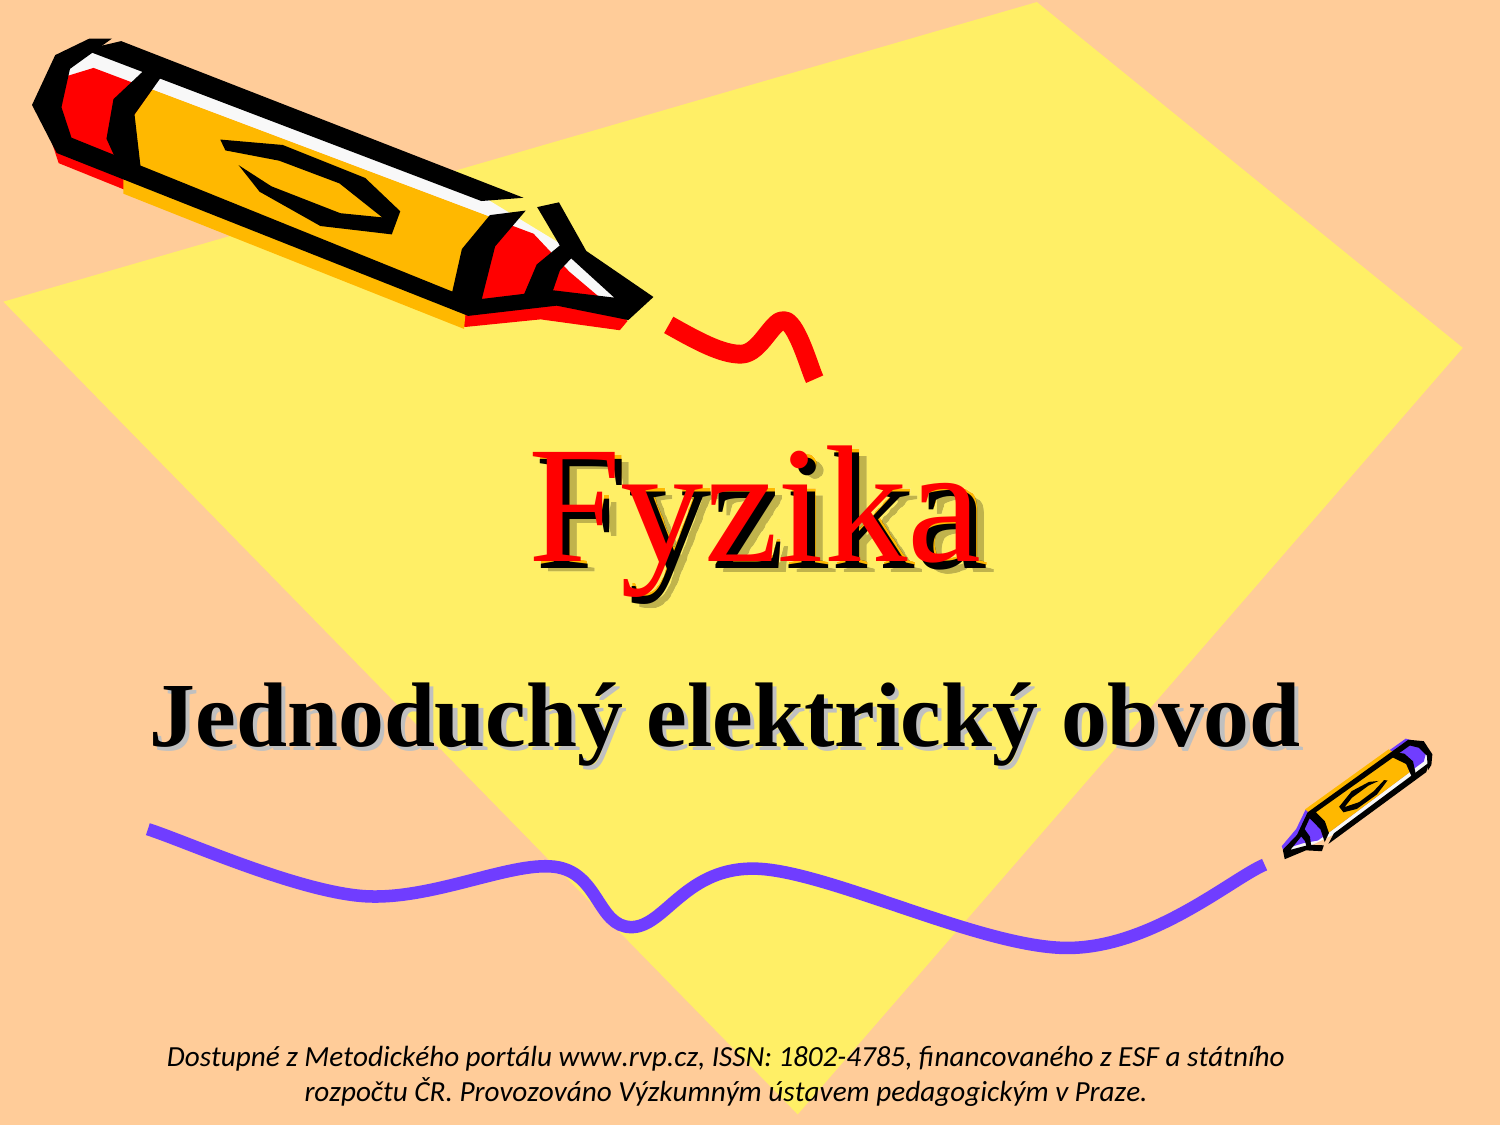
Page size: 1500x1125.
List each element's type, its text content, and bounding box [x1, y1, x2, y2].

text_box Dostupné z Metodického portálu www.rvp.cz, ISSN: 1802-4785, financovaného z ESF a státního rozpočtu ČR. Provozováno Výzkumným ústavem pedagogickým v Praze. [105, 1042, 1348, 1103]
title Fyzika [230, 231, 1281, 605]
text_box Jednoduchý elektrický obvod [88, 656, 1364, 822]
